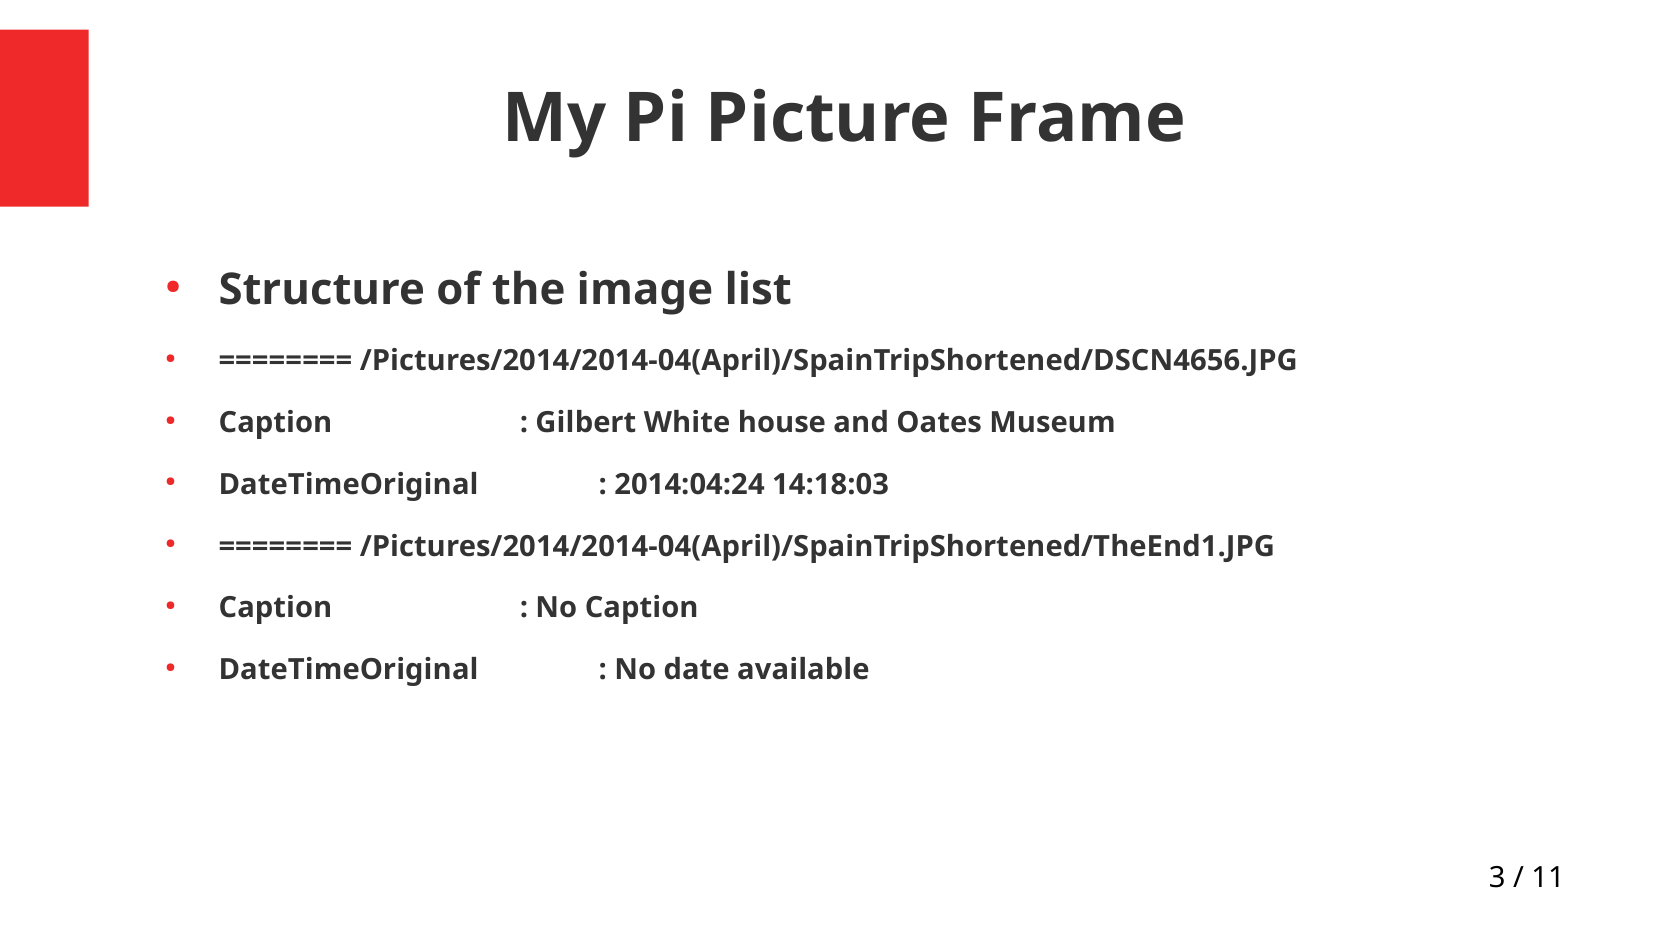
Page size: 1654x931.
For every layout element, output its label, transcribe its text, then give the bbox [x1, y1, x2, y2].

list Structure of the image list ======== /Pictures/2014/2014-04(April)/SpainTripShortened/DSCN4656.JPG Caption : Gilbert White house and Oates Museum DateTimeOriginal : 2014:04:24 14:18:03 ======== /Pictures/2014/2014-04(April)/SpainTripShortened/TheEnd1.JPG Caption : No Caption DateTimeOriginal : No date available [147, 257, 1565, 798]
title My Pi Picture Frame [118, 37, 1571, 193]
